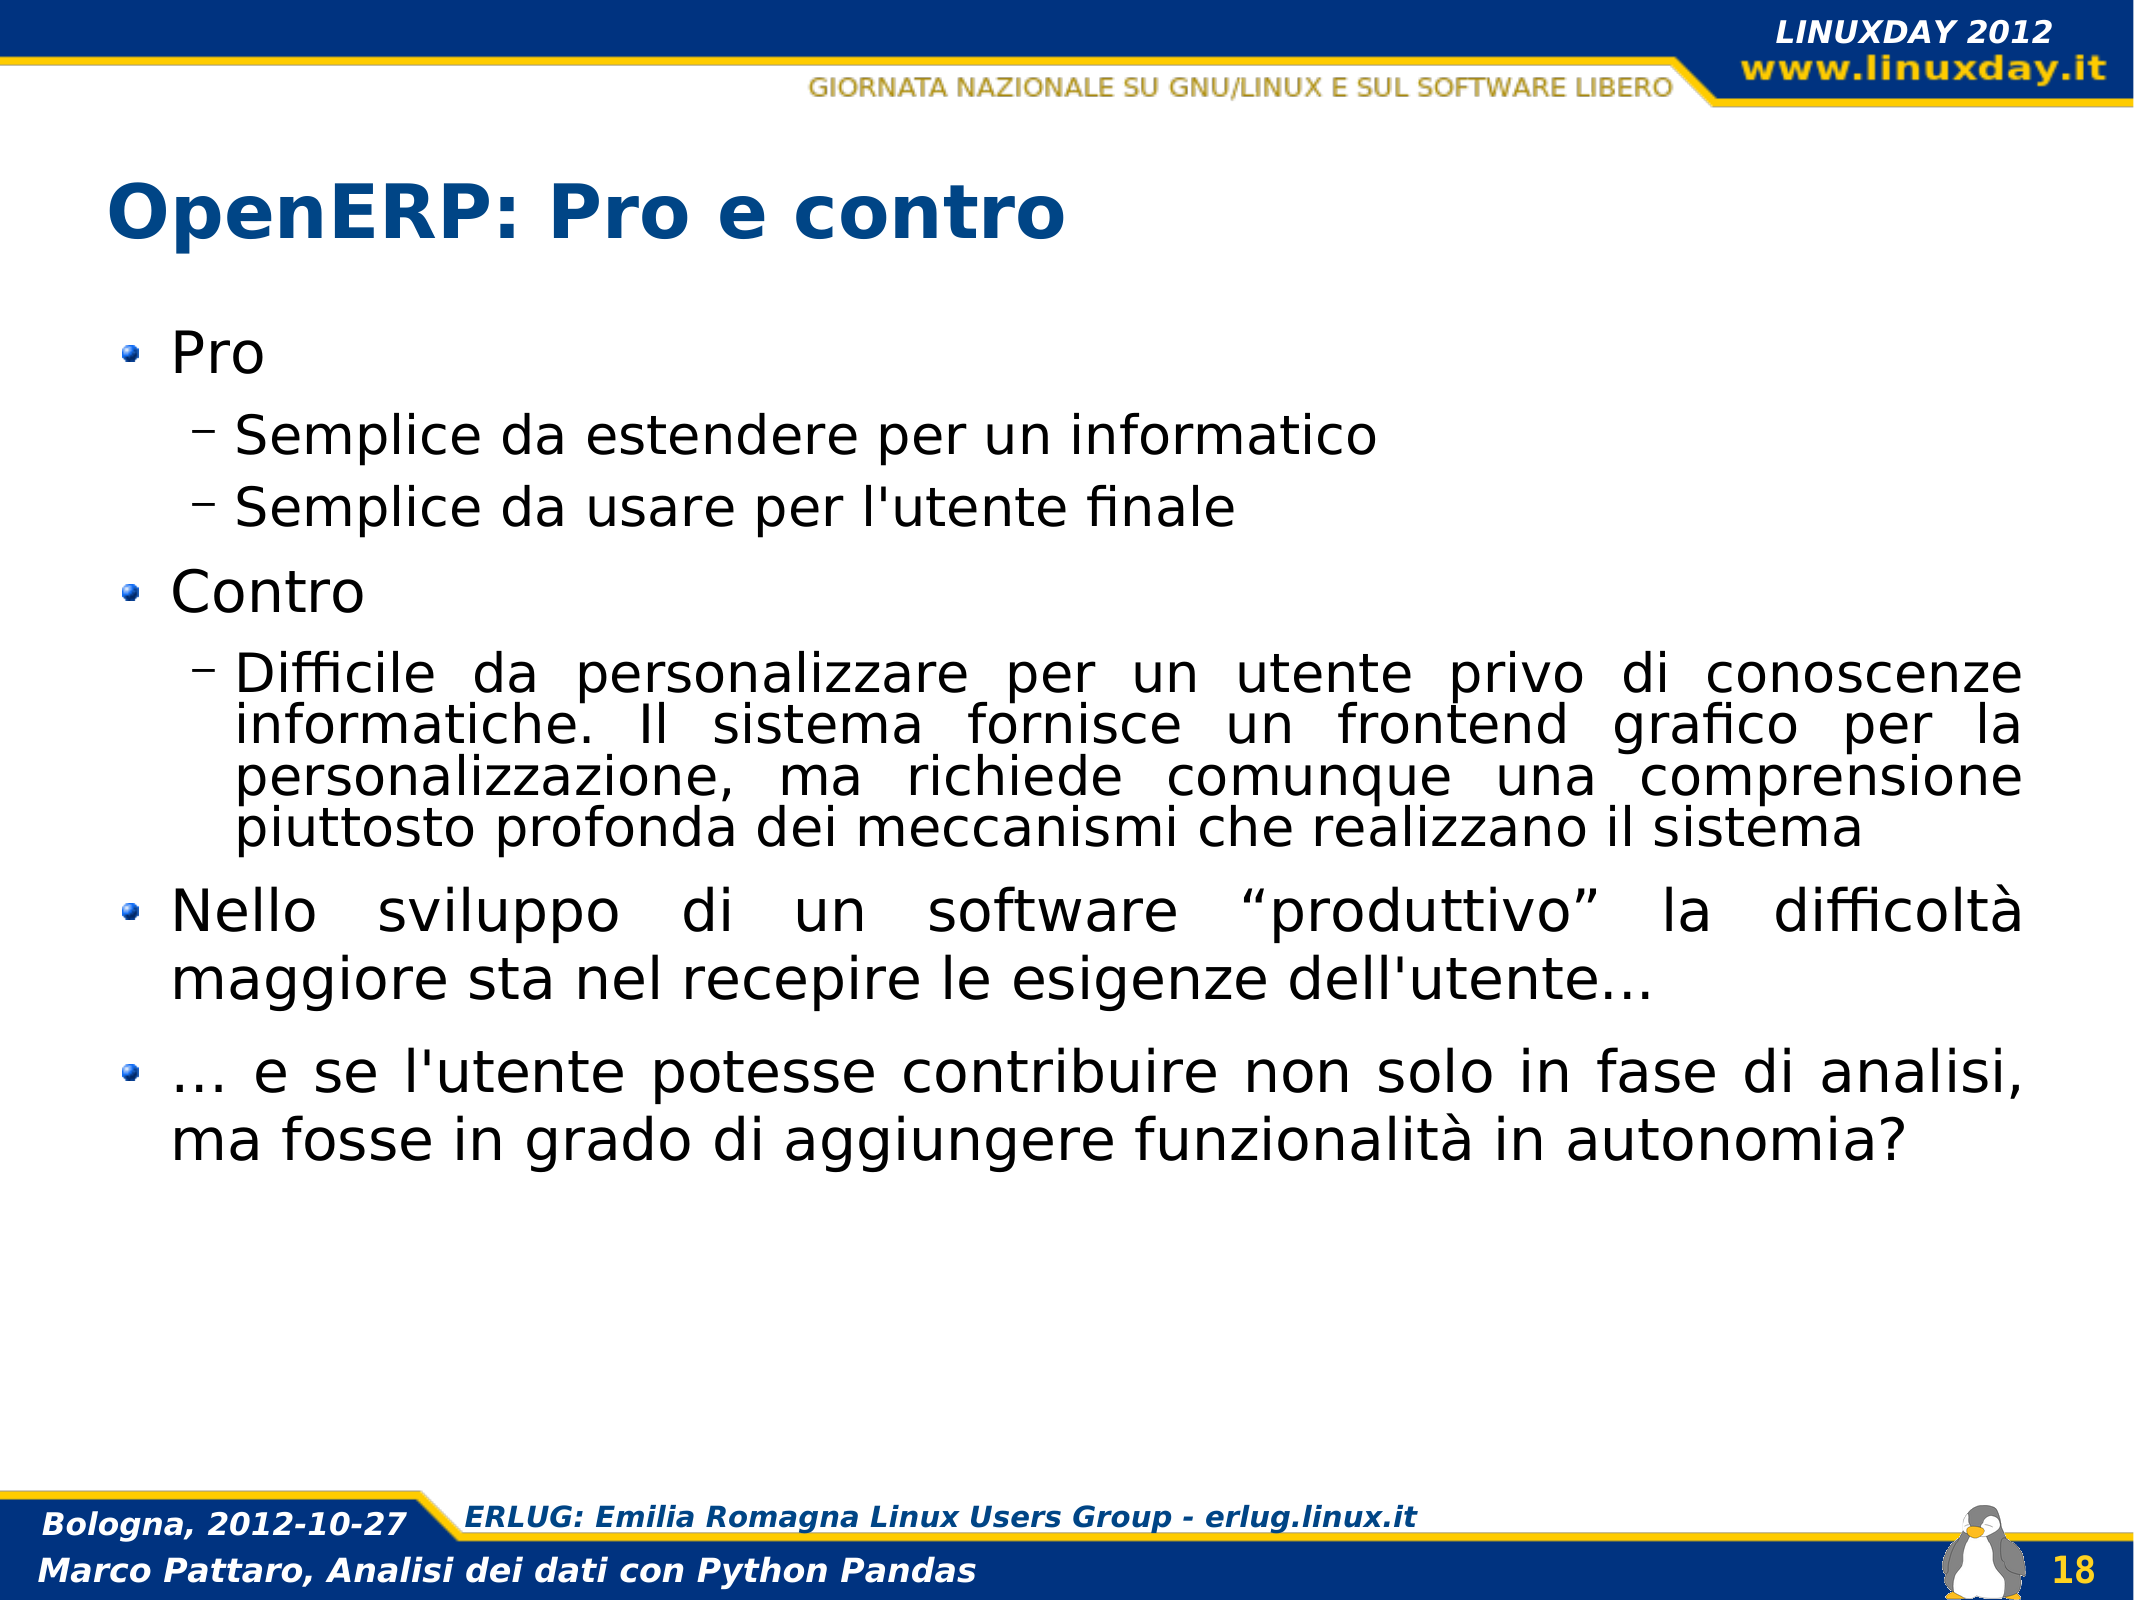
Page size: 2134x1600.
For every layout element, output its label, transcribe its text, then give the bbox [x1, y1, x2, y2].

list Pro Semplice da estendere per un informatico Semplice da usare per l'utente finale Contro Difficile da personalizzare per un utente privo di conoscenze informatiche. Il sistema fornisce un frontend grafico per la personalizzazione, ma richiede comunque una comprensione piuttosto profonda dei meccanismi che realizzano il sistema Nello sviluppo di un software “produttivo” la difficoltà maggiore sta nel recepire le esigenze dell'utente... … e se l'utente potesse contribuire non solo in fase di analisi, ma fosse in grado di aggiungere funzionalità in autonomia? [106, 319, 2027, 1441]
picture [0, 0, 2134, 1600]
title OpenERP: Pro e contro [106, 159, 2080, 267]
